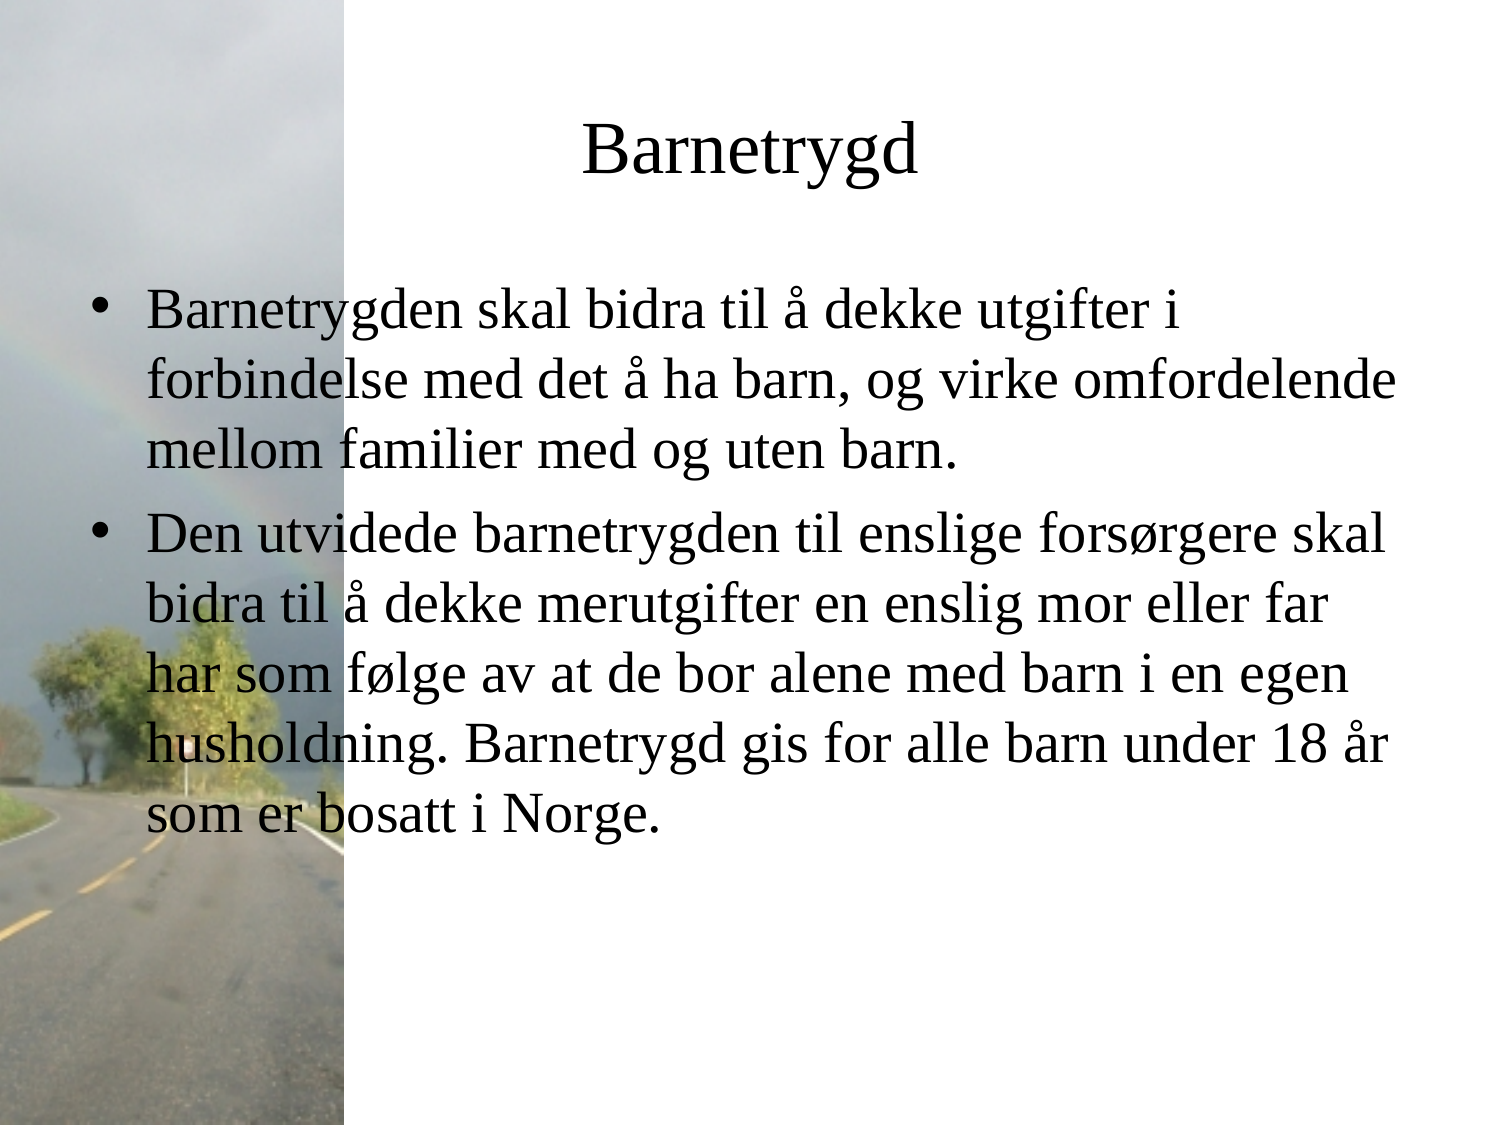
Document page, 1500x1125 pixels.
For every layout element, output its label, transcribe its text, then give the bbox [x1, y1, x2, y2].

picture [0, 0, 344, 1125]
title Barnetrygd [75, 45, 1426, 233]
list Barnetrygden skal bidra til å dekke utgifter i forbindelse med det å ha barn, og virke omfordelende mellom familier med og uten barn. Den utvidede barnetrygden til enslige forsørgere skal bidra til å dekke merutgifter en enslig mor eller far har som følge av at de bor alene med barn i en egen husholdning. Barnetrygd gis for alle barn under 18 år som er bosatt i Norge. [75, 262, 1426, 1005]
